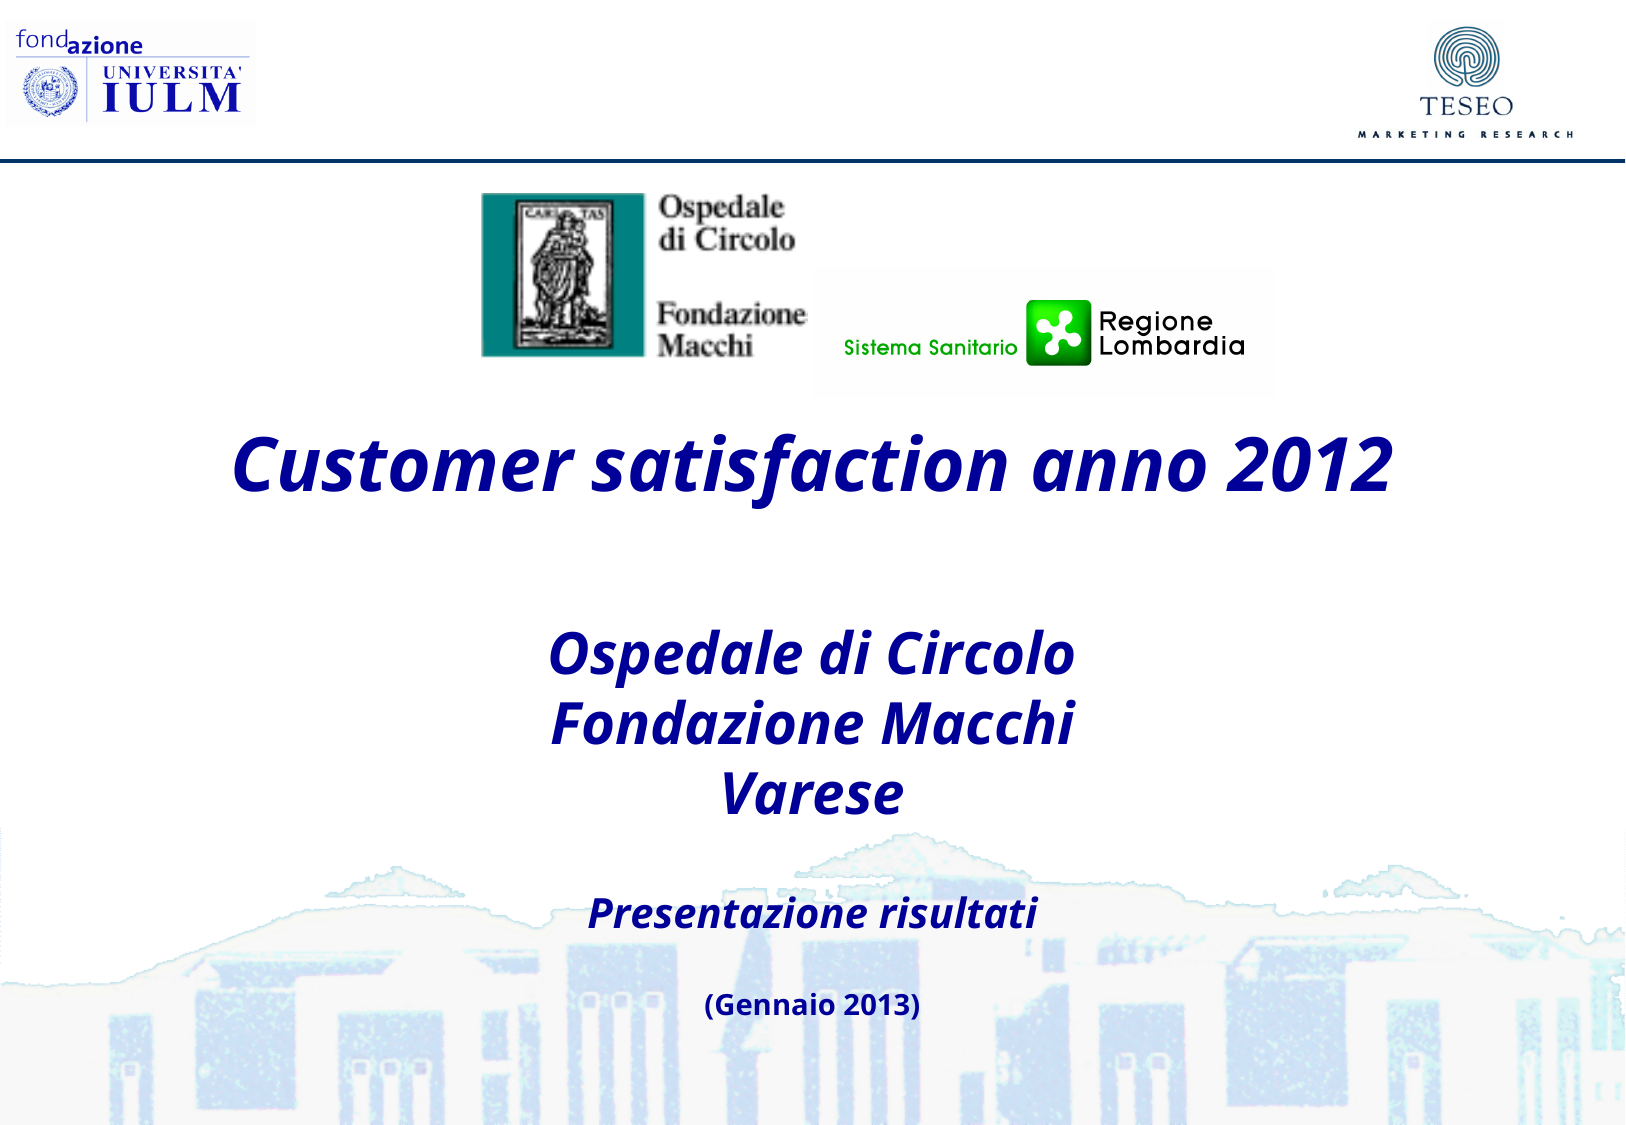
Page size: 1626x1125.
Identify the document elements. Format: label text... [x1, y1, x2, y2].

picture [1355, 129, 1578, 138]
picture [5, 19, 256, 127]
picture [481, 193, 808, 360]
picture [812, 267, 1276, 398]
picture [1420, 96, 1513, 117]
text_box Customer satisfaction anno 2012 Ospedale di Circolo Fondazione Macchi Varese Presentazione risultati (Gennaio 2013) [123, 408, 1502, 1030]
